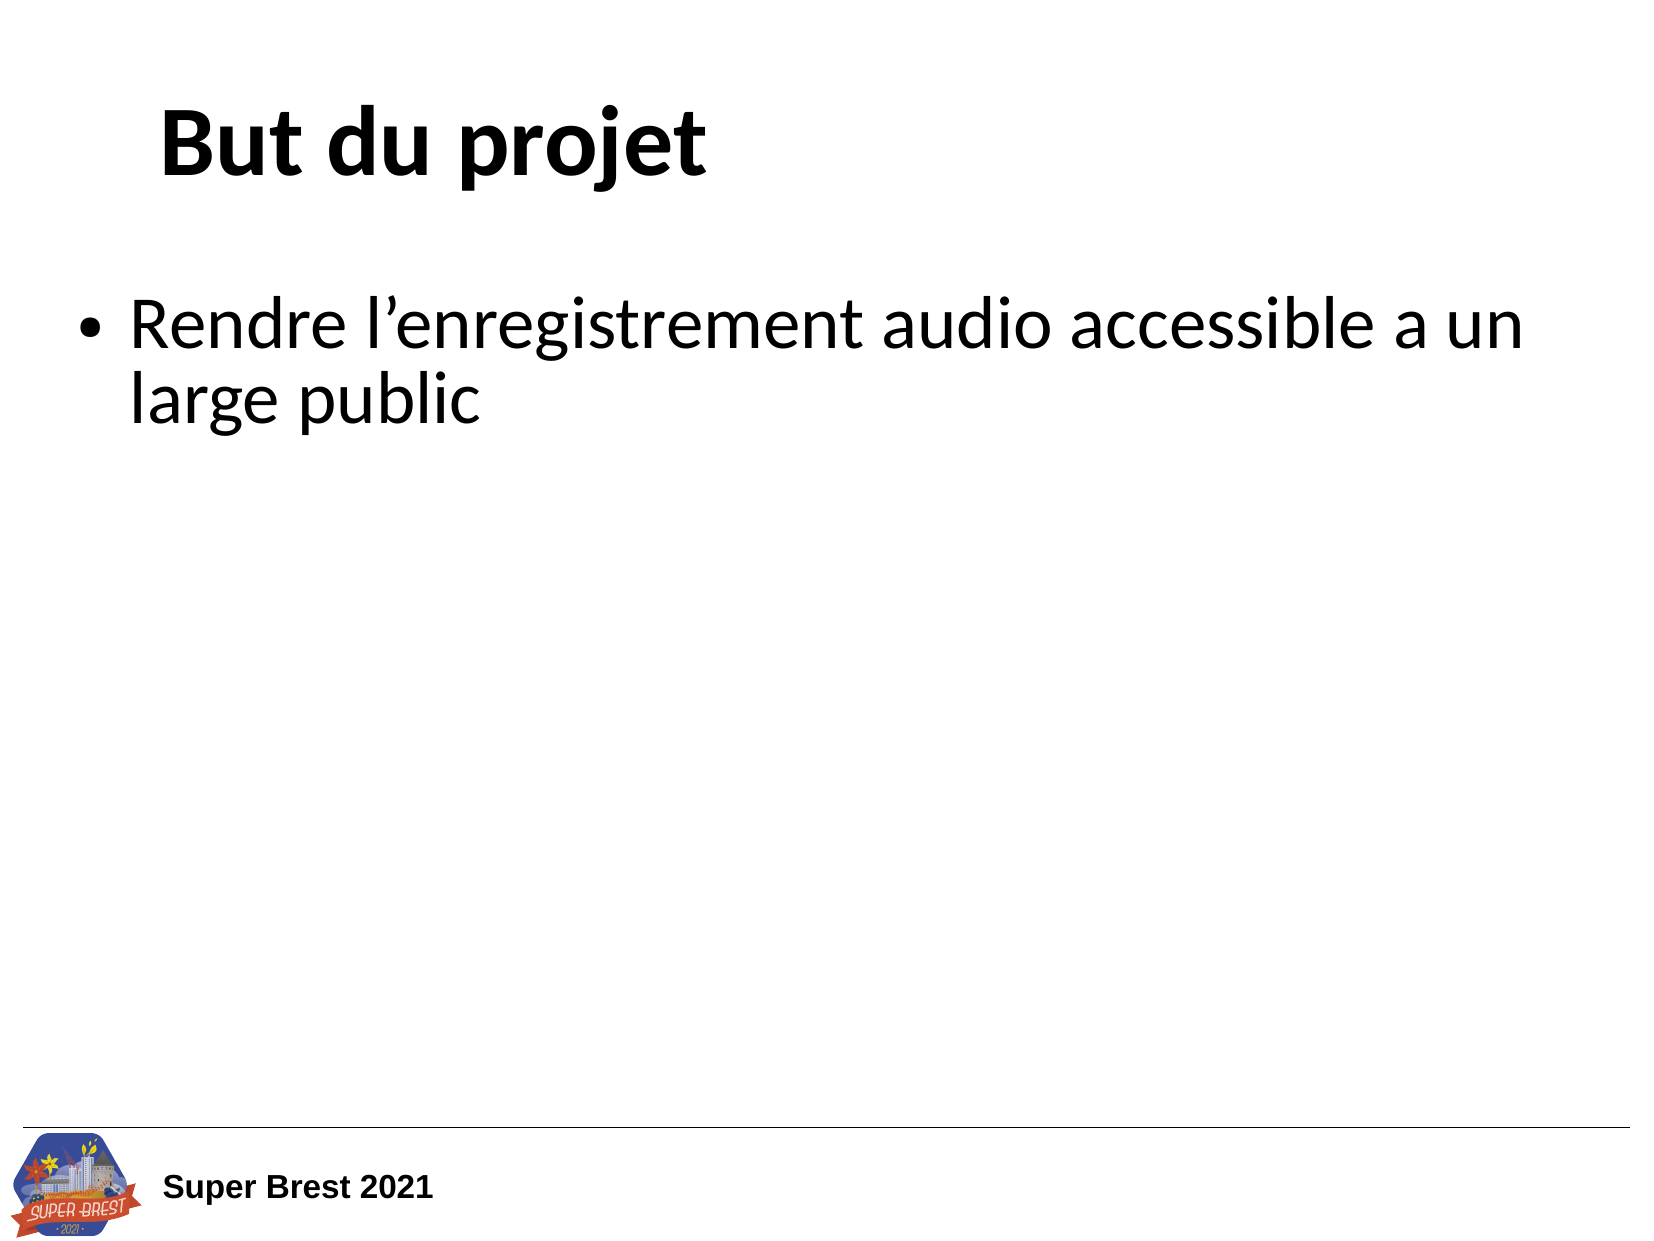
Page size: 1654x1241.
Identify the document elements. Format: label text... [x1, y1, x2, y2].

picture [10, 1133, 142, 1238]
title But du projet [11, 47, 1347, 255]
text_box Super Brest 2021 [147, 1160, 1070, 1214]
list Rendre l’enregistrement audio accessible a un large public [59, 291, 1548, 1111]
